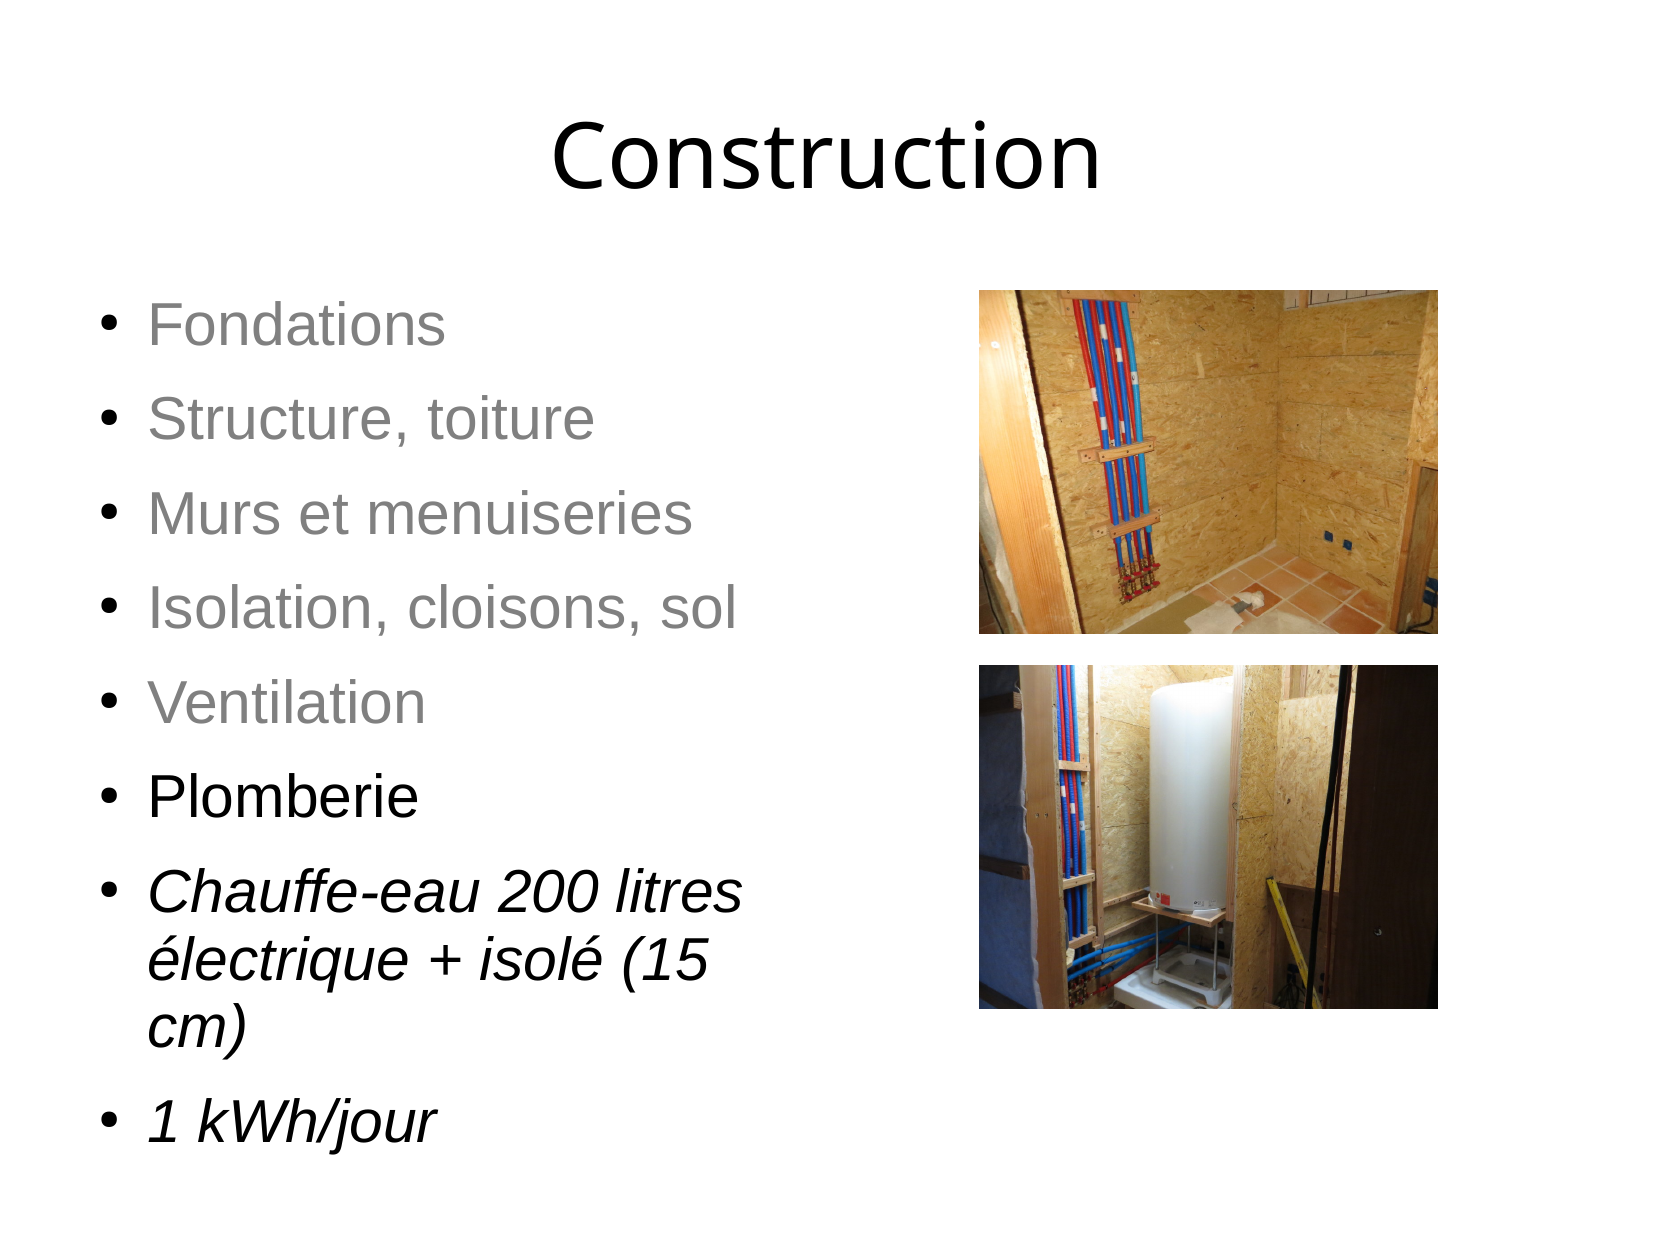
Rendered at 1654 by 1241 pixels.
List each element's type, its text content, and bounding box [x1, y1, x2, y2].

title Construction [82, 49, 1571, 257]
list Fondations Structure, toiture Murs et menuiseries Isolation, cloisons, sol Ventilation Plomberie Chauffe-eau 200 litres électrique + isolé (15 cm) 1 kWh/jour [82, 290, 809, 1158]
picture [979, 290, 1438, 634]
picture [979, 665, 1438, 1009]
